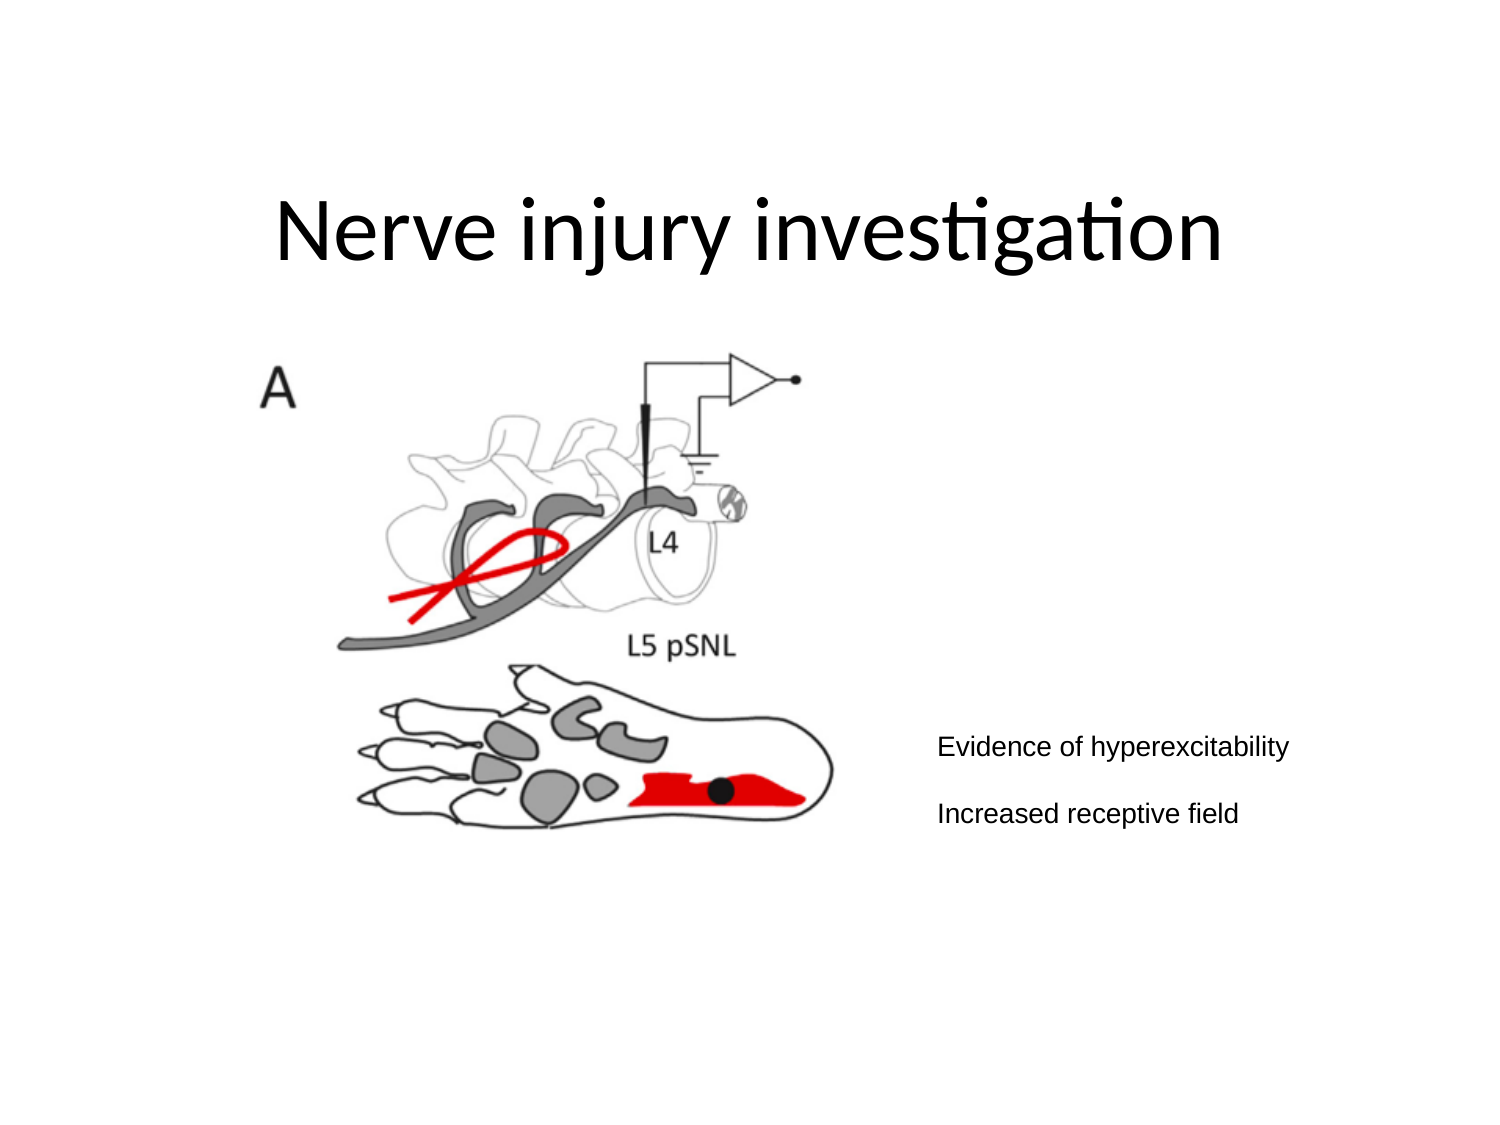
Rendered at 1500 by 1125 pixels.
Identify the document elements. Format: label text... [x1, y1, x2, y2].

picture [243, 349, 843, 842]
title Nerve injury investigation [103, 141, 1397, 306]
text_box Evidence of hyperexcitability Increased receptive field [922, 720, 1311, 839]
